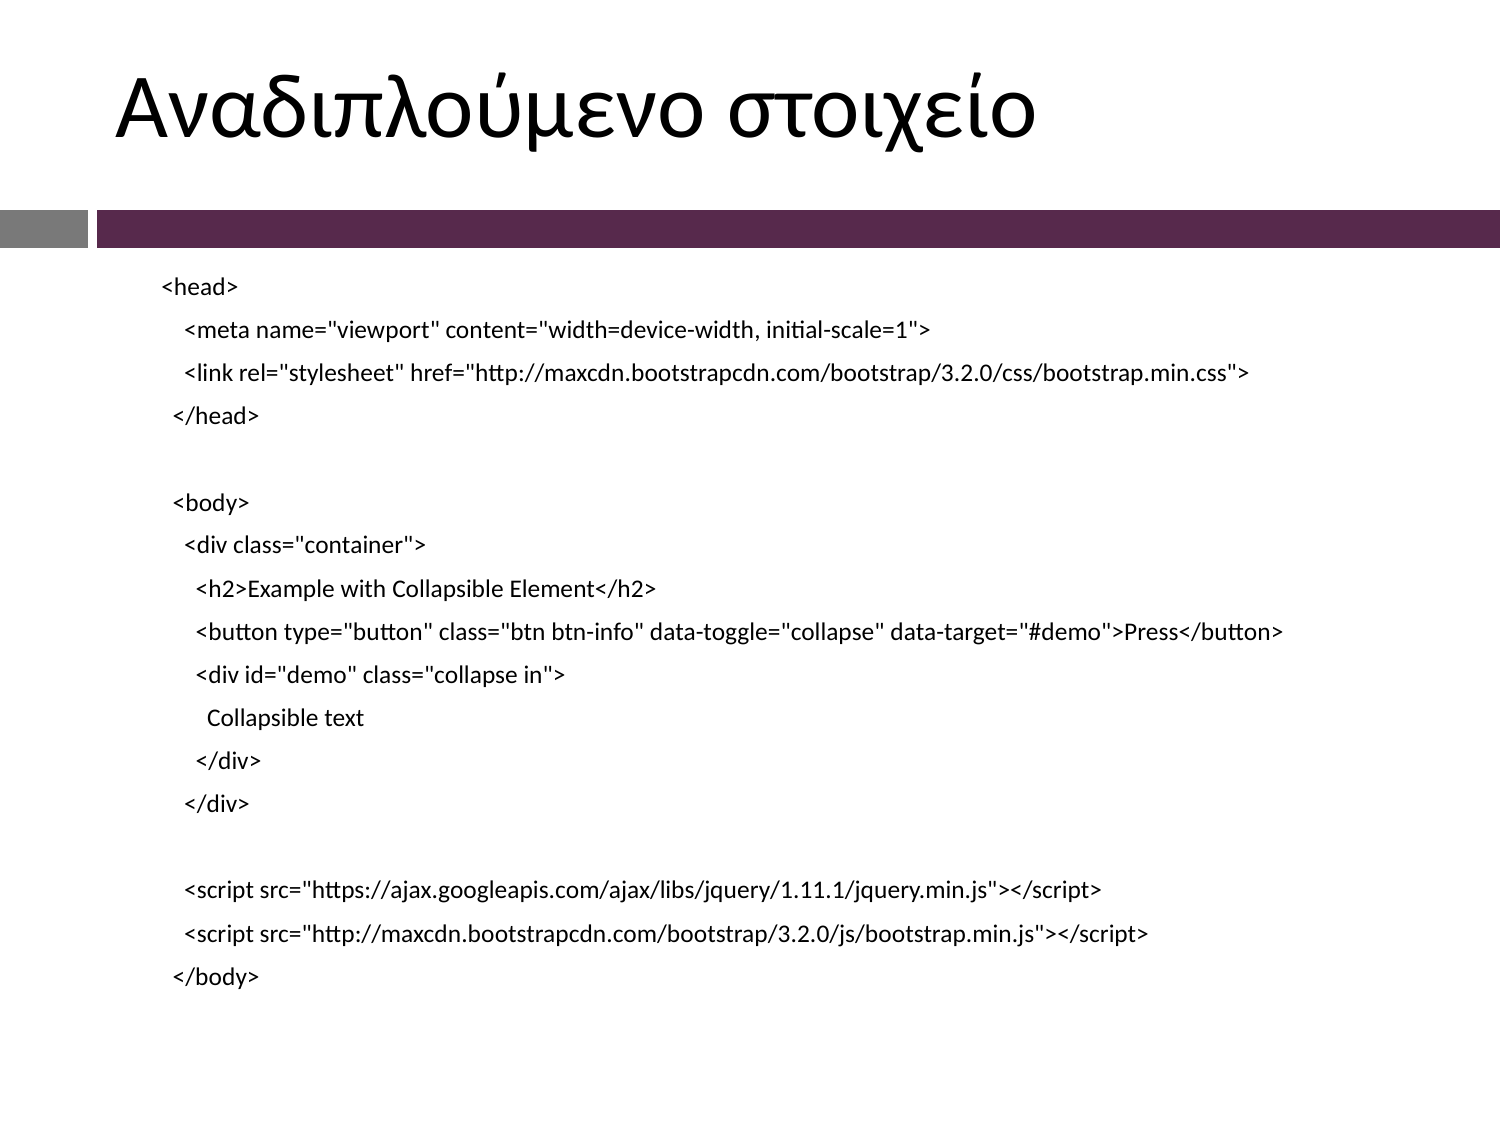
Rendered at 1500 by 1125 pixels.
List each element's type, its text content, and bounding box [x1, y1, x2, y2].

list <head> <meta name="viewport" content="width=device-width, initial-scale=1"> <link rel="stylesheet" href="http://maxcdn.bootstrapcdn.com/bootstrap/3.2.0/css/bootstrap.min.css"> </head> <body> <div class="container"> <h2>Example with Collapsible Element</h2> <button type="button" class="btn btn-info" data-toggle="collapse" data-target="#demo">Press</button> <div id="demo" class="collapse in"> Collapsible text </div> </div> <script src="https://ajax.googleapis.com/ajax/libs/jquery/1.11.1/jquery.min.js"></script> <script src="http://maxcdn.bootstrapcdn.com/bootstrap/3.2.0/js/bootstrap.min.js"></script> </body> [100, 262, 1438, 1000]
title Αναδιπλούμενο στοιχείο [100, 19, 1438, 182]
